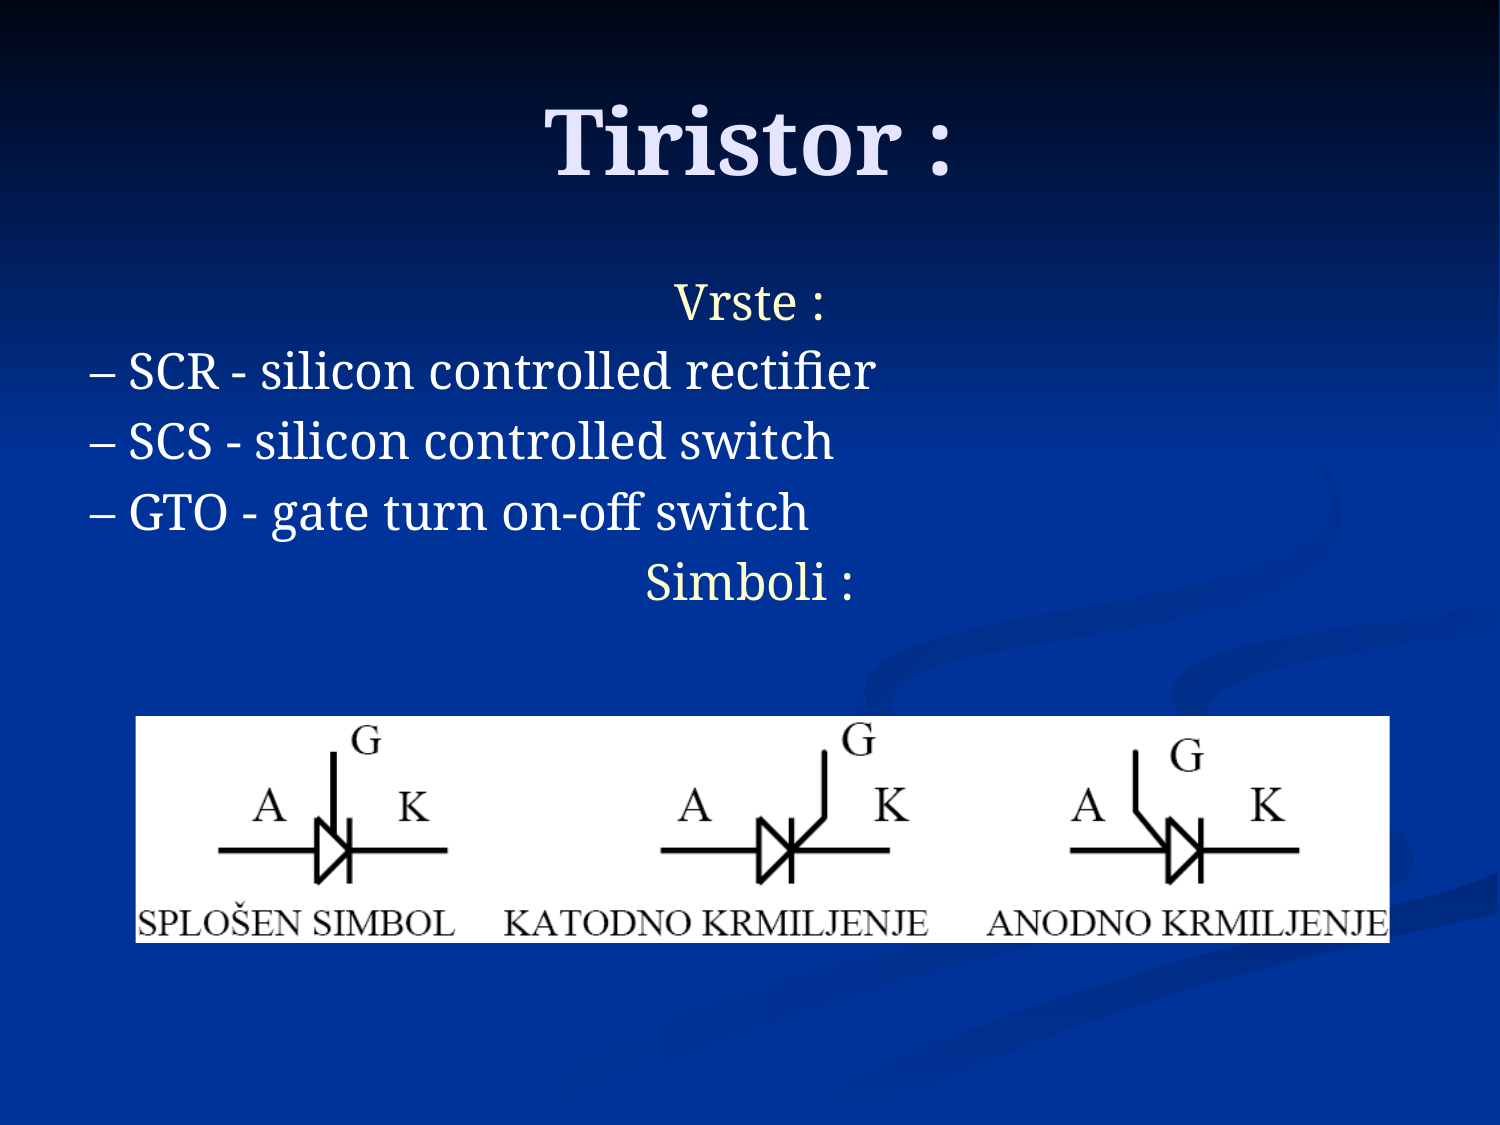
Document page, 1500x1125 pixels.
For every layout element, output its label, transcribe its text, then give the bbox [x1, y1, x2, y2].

list Vrste : – SCR - silicon controlled rectifier – SCS - silicon controlled switch – GTO - gate turn on-off switch Simboli : [75, 262, 1425, 1106]
picture [135, 716, 1390, 943]
title Tiristor : [75, 45, 1425, 233]
